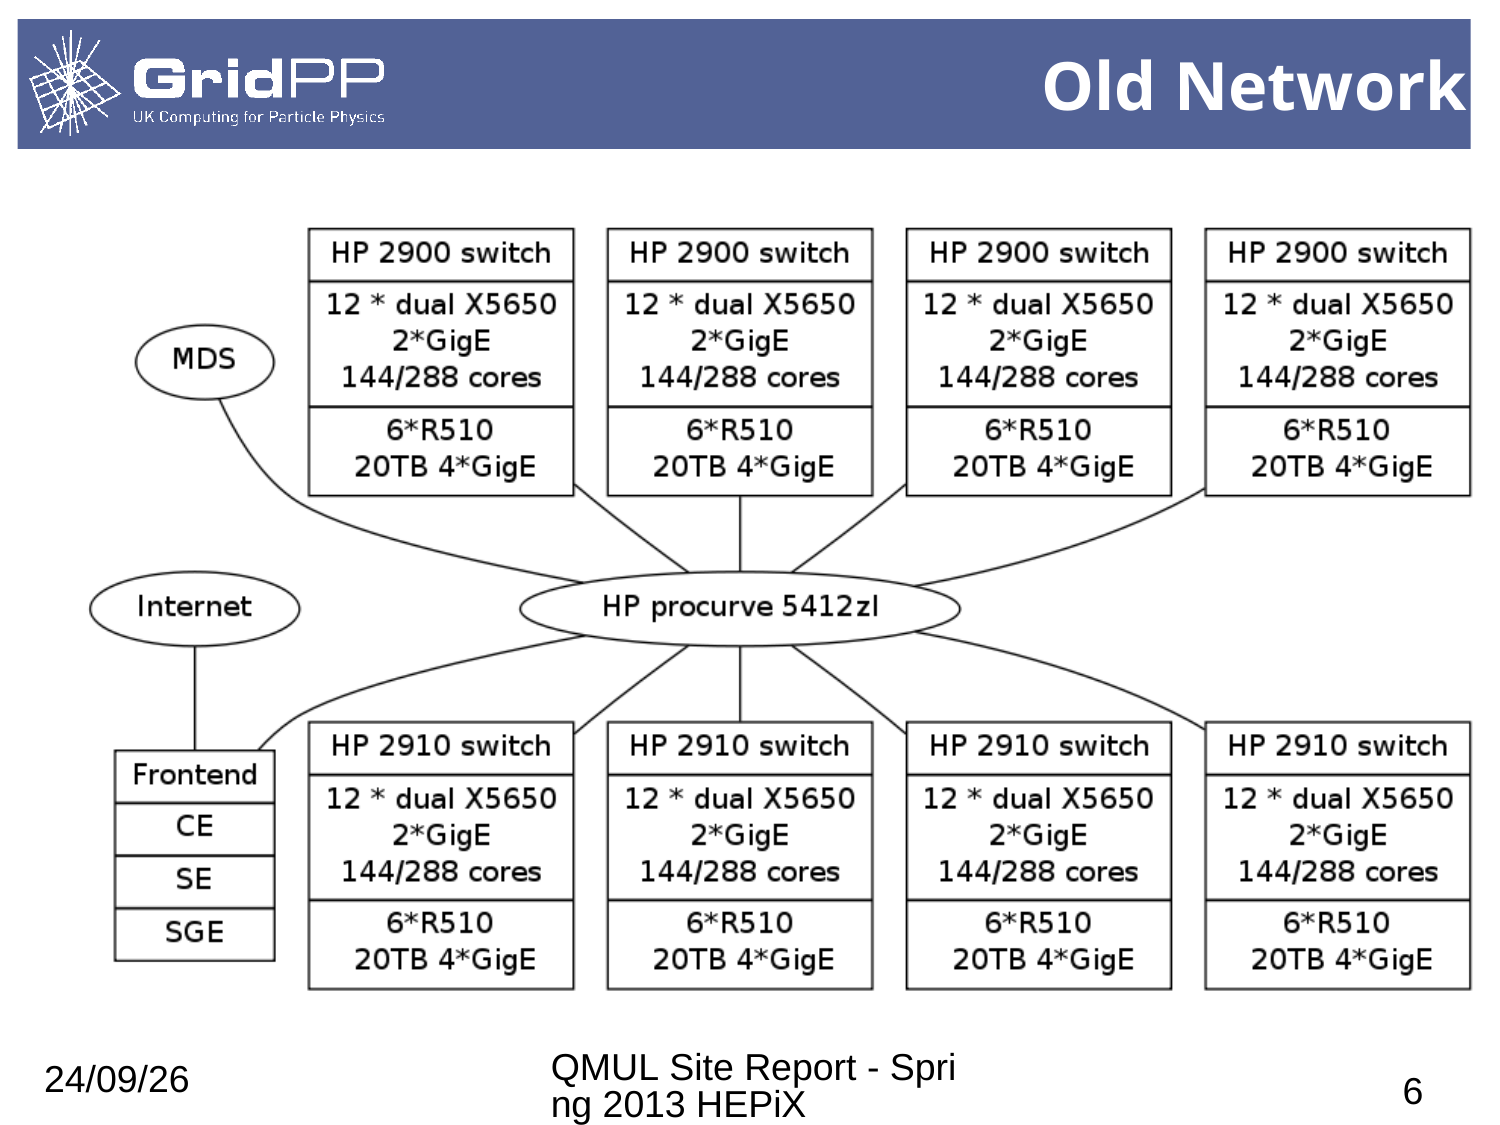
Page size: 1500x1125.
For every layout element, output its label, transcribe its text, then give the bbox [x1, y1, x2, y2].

title Old Network [513, 0, 1483, 172]
picture [82, 219, 1477, 1099]
picture [29, 30, 384, 136]
